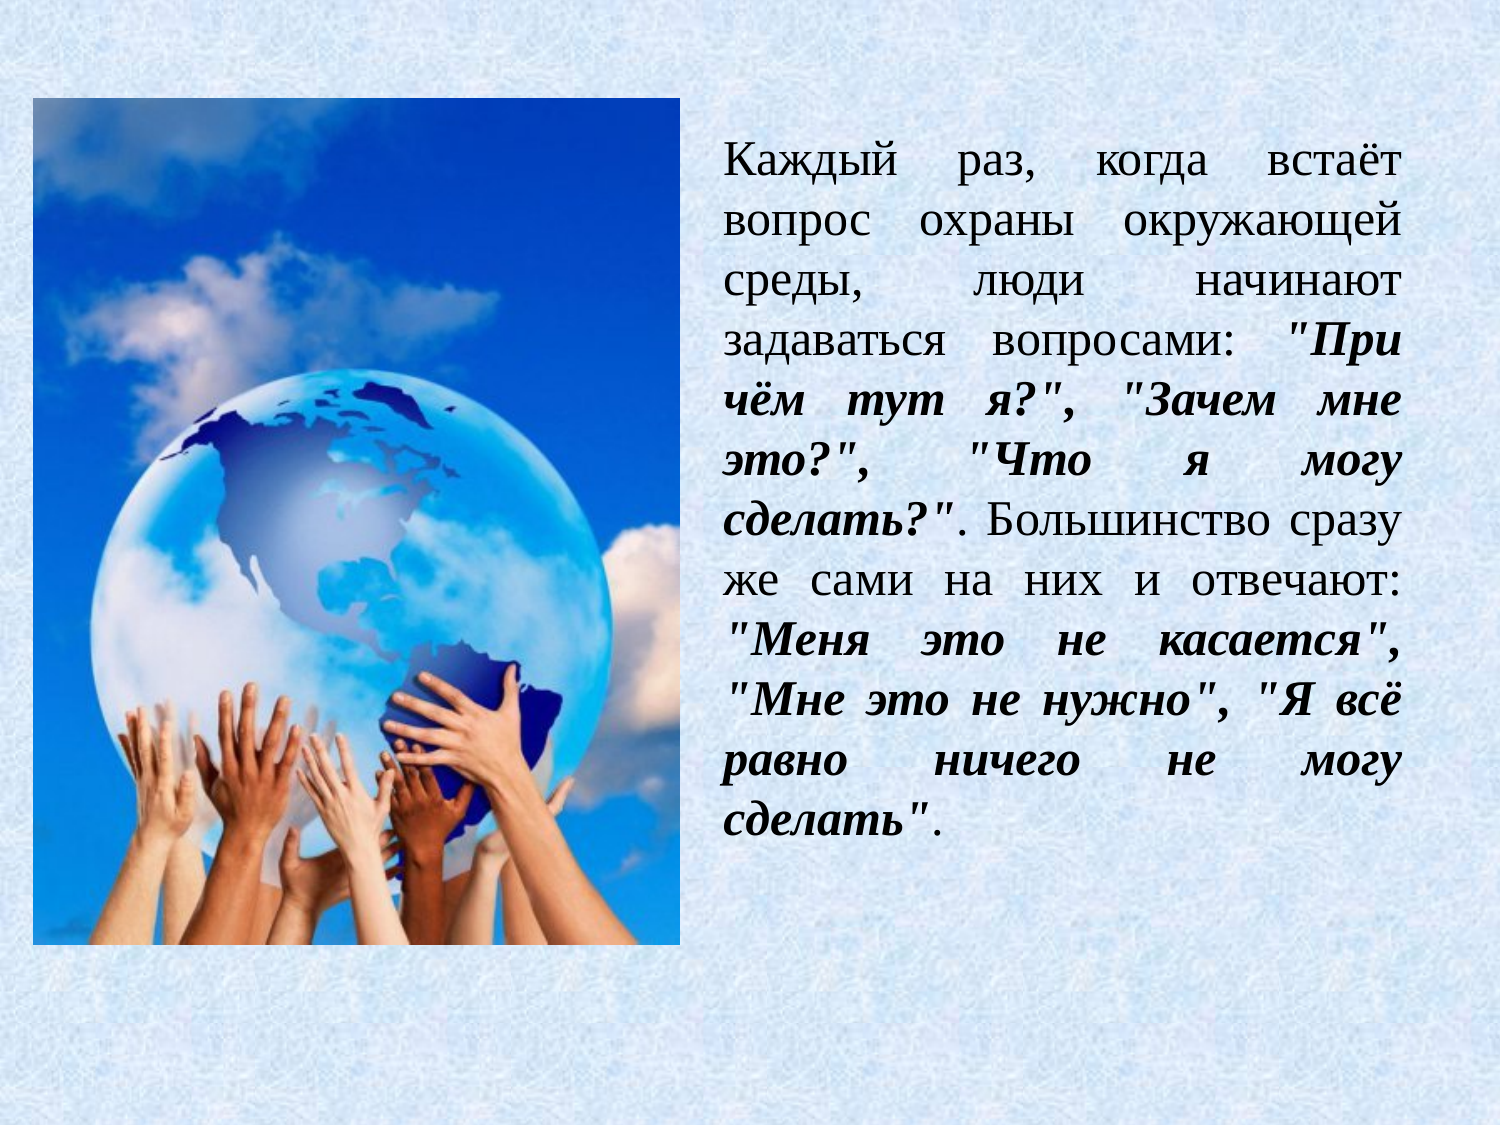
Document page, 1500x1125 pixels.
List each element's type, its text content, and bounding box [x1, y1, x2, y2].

picture [33, 98, 680, 945]
text_box Каждый раз, когда встаёт вопрос охраны окружающей среды, люди начинают задаваться вопросами: "При чём тут я?", "Зачем мне это?", "Что я могу сделать?". Большинство сразу же сами на них и отвечают: "Меня это не касается", "Мне это не нужно", "Я всё равно ничего не могу сделать". [708, 118, 1418, 1125]
